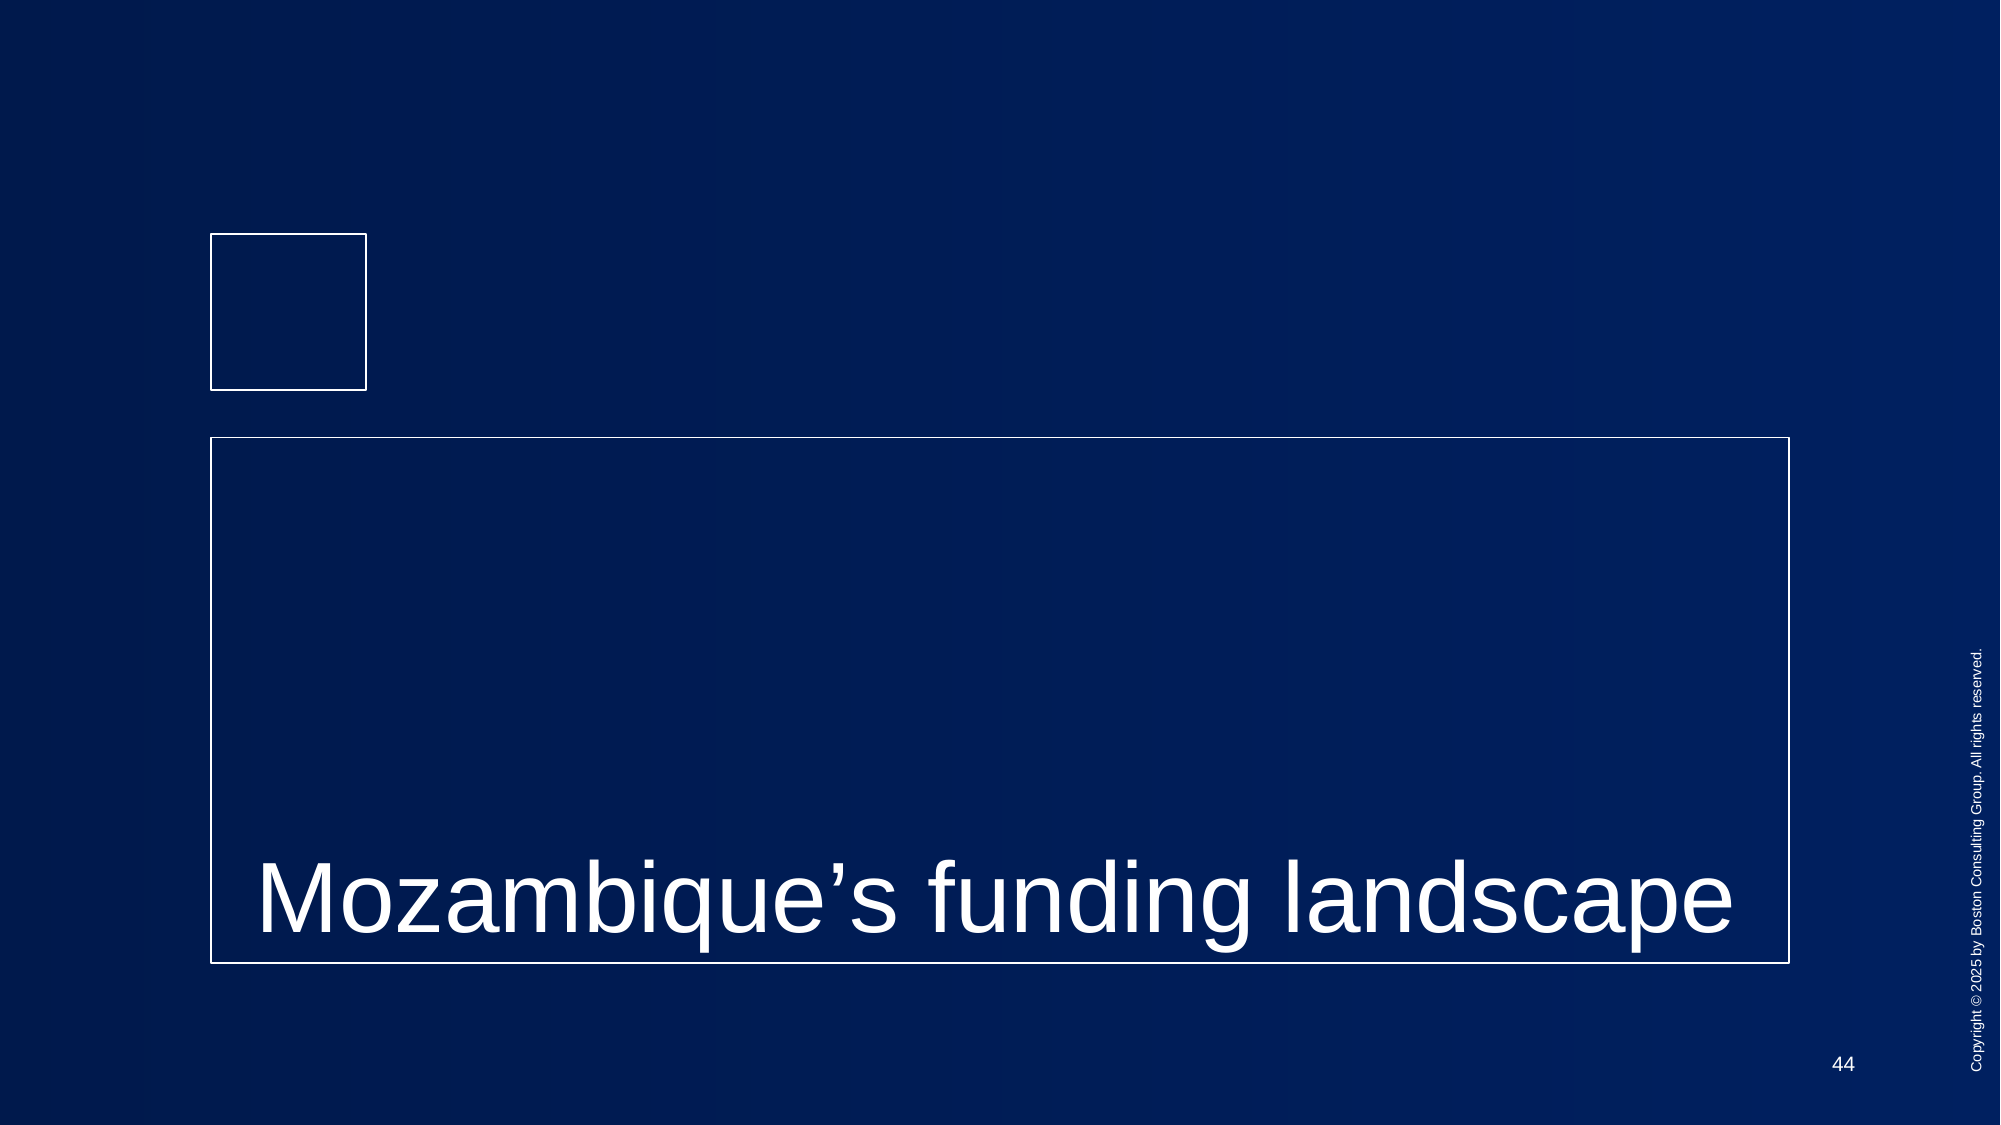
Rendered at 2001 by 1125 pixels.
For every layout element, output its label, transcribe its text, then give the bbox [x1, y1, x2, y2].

text_box Mozambique’s funding landscape [210, 437, 1790, 963]
